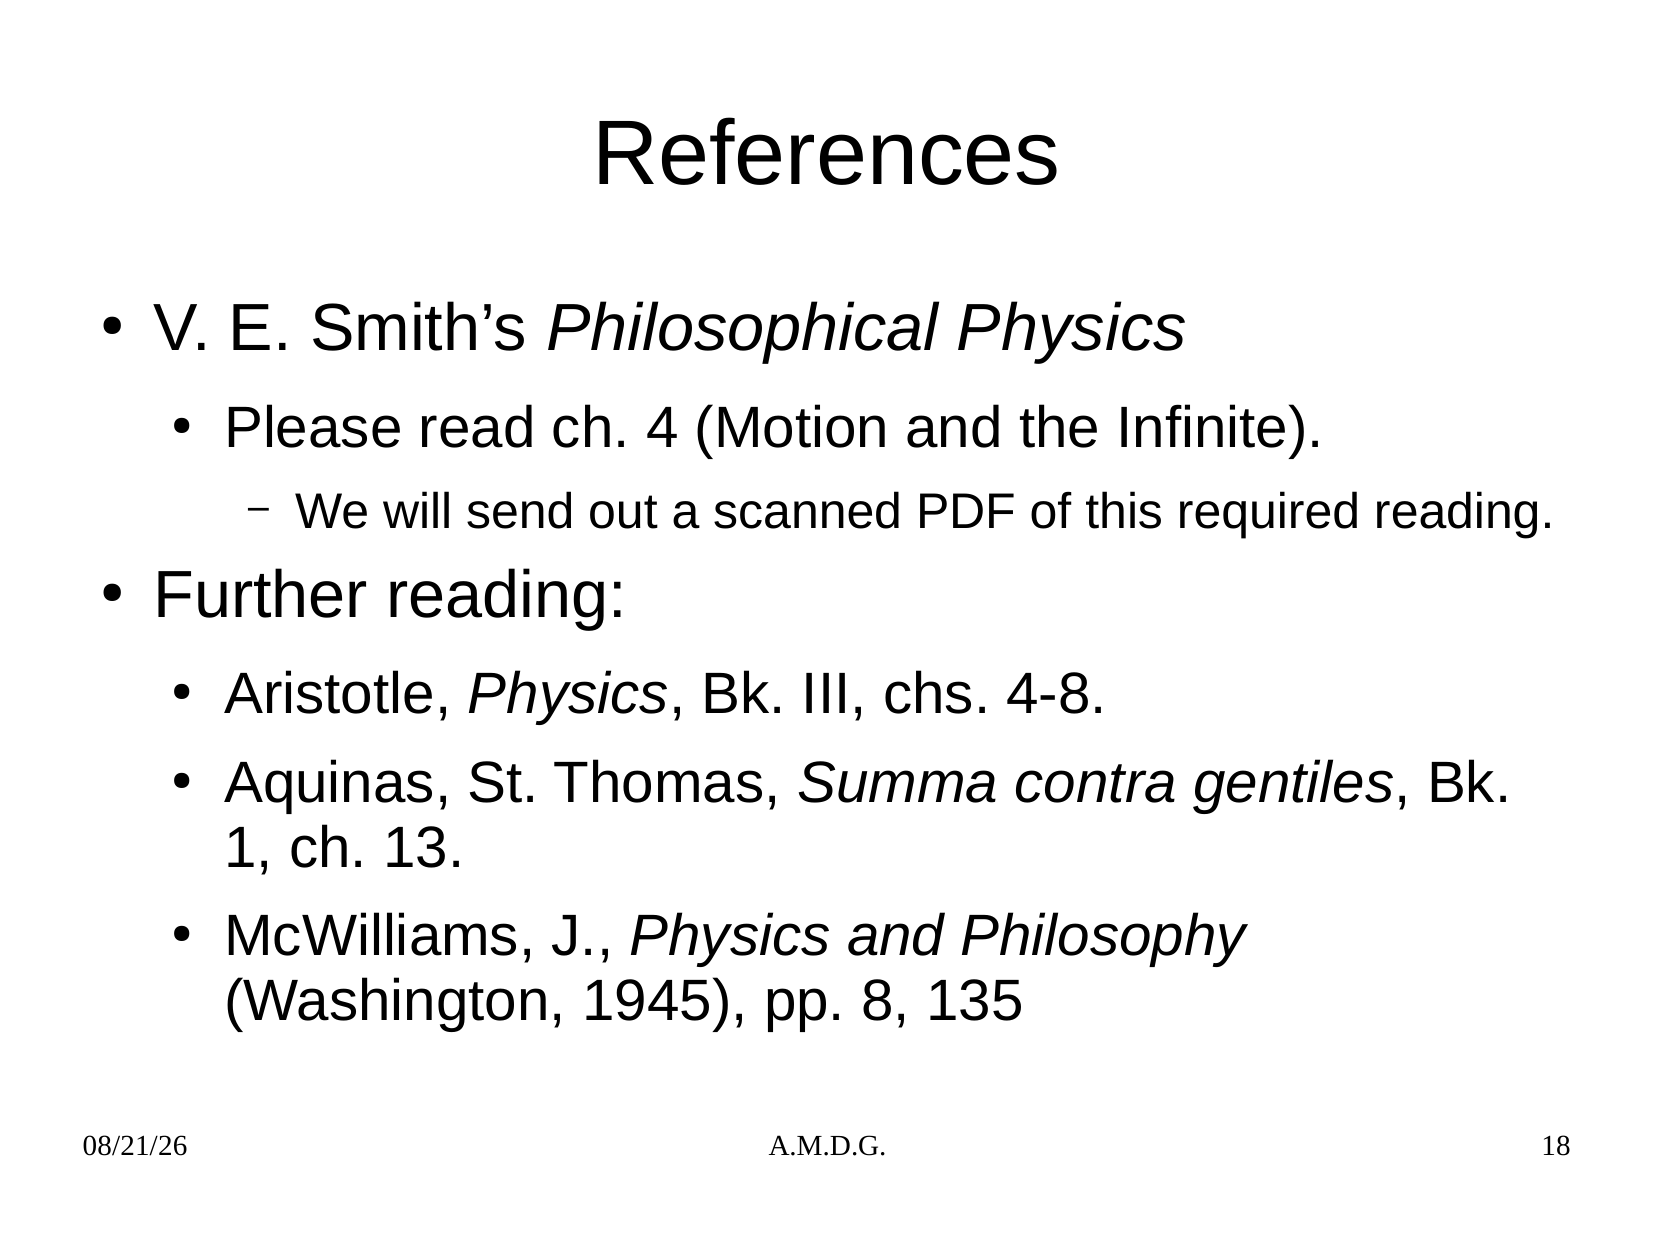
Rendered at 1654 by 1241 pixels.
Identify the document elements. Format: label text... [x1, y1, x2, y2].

title References [82, 49, 1571, 257]
list V. E. Smith’s Philosophical Physics Please read ch. 4 (Motion and the Infinite). We will send out a scanned PDF of this required reading. Further reading: Aristotle, Physics, Bk. III, chs. 4-8. Aquinas, St. Thomas, Summa contra gentiles, Bk. 1, ch. 13. McWilliams, J., Physics and Philosophy (Washington, 1945), pp. 8, 135 [82, 290, 1571, 1109]
